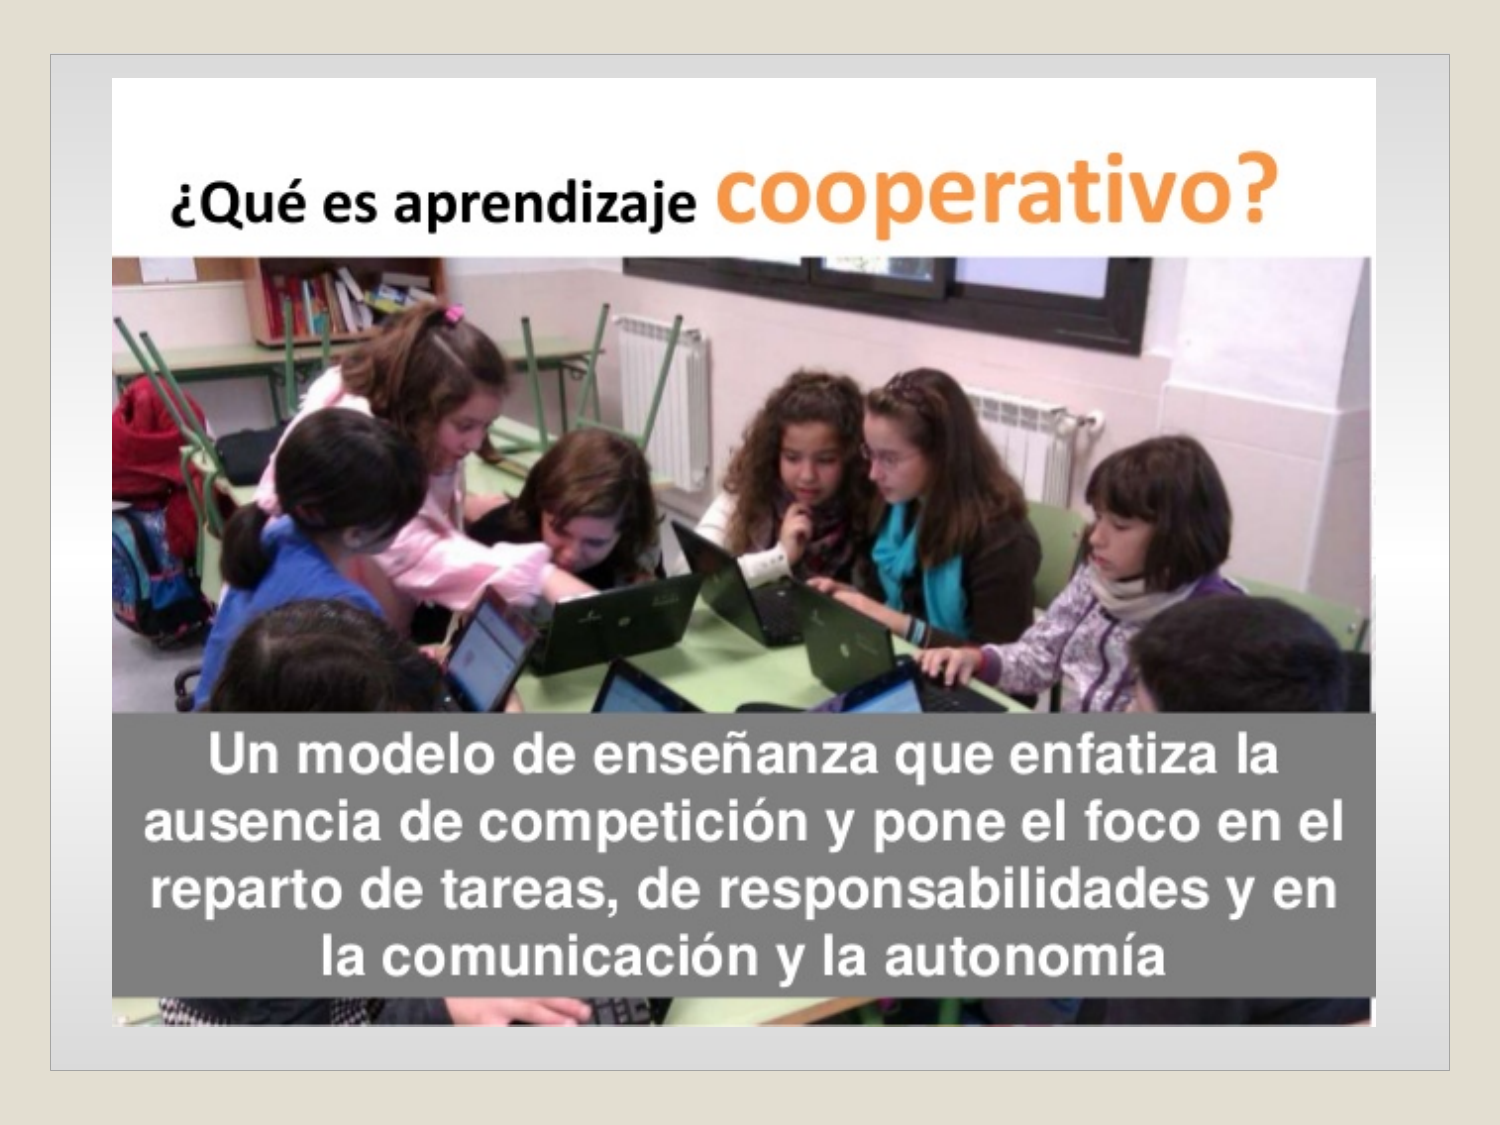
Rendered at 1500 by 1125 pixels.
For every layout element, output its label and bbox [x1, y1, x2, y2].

picture [112, 78, 1376, 1028]
